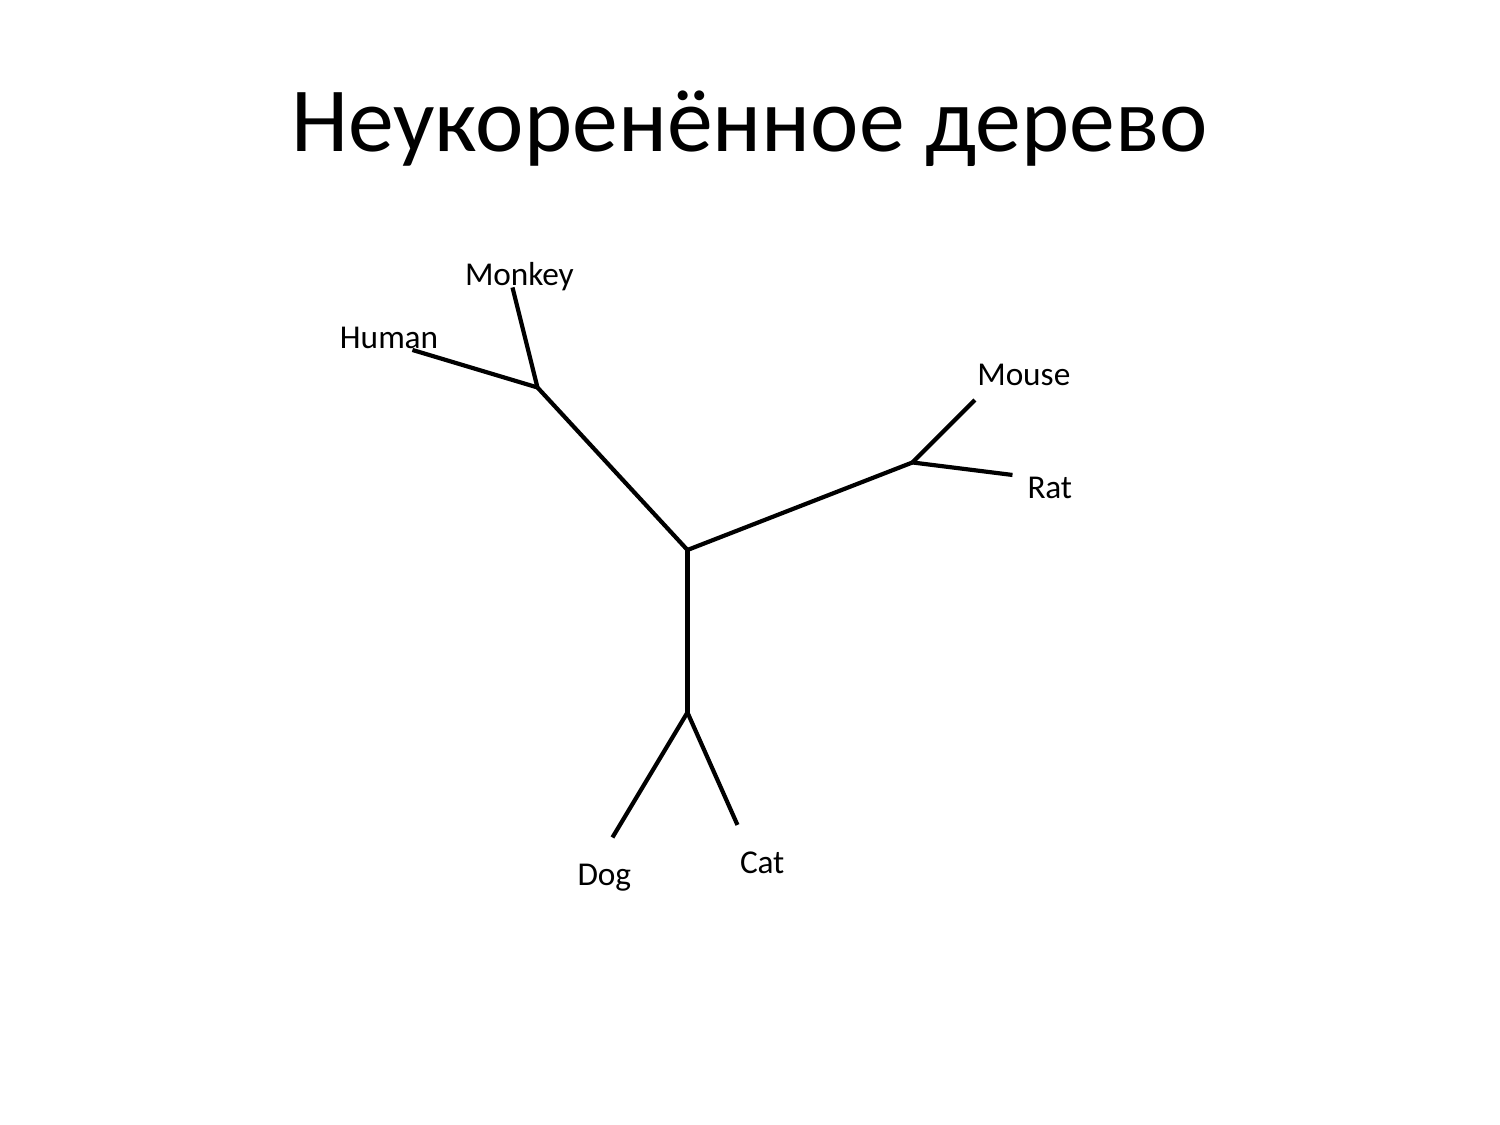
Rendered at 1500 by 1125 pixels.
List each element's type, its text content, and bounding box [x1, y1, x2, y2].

text_box Dog [562, 837, 663, 901]
text_box Rat [1012, 450, 1113, 513]
text_box Human [324, 299, 463, 363]
title Неукоренённое дерево [75, 45, 1425, 233]
text_box Cat [725, 825, 825, 888]
text_box Mouse [962, 337, 1150, 400]
text_box Monkey [449, 237, 600, 300]
